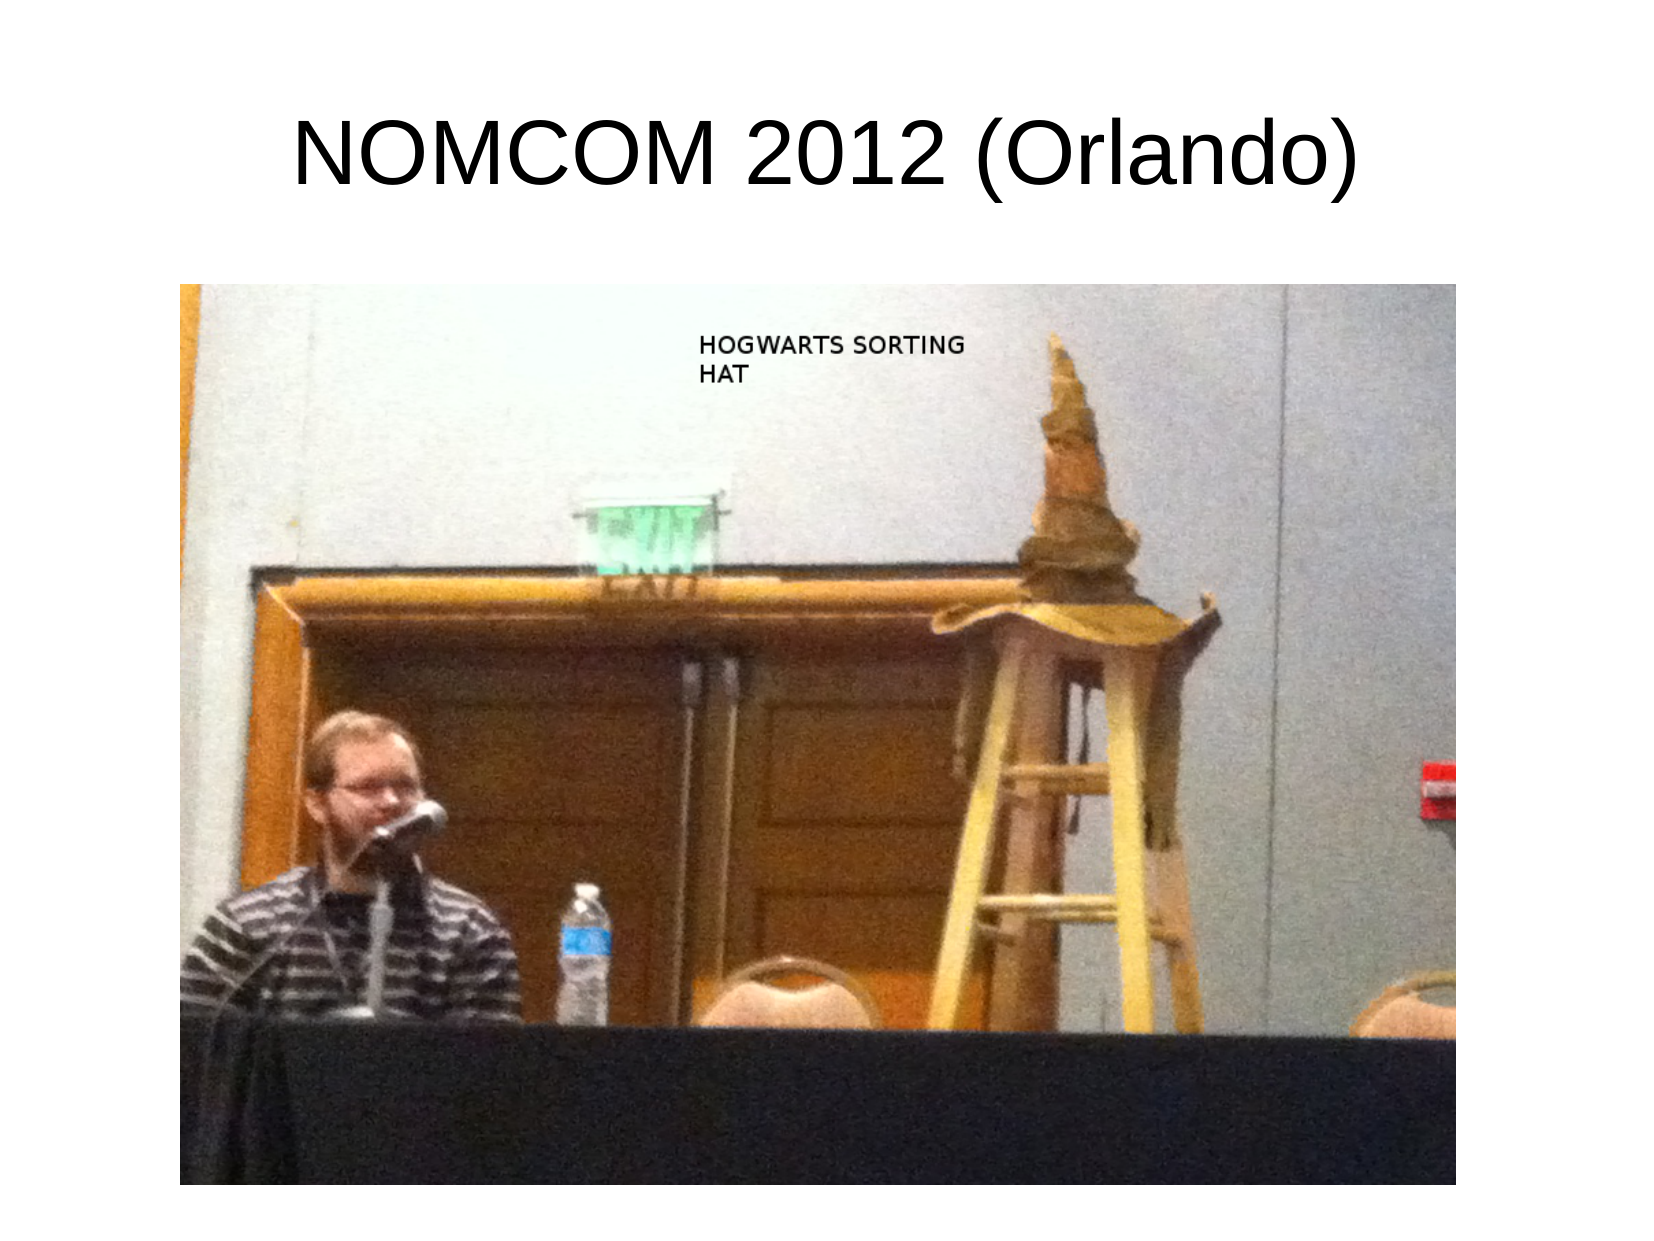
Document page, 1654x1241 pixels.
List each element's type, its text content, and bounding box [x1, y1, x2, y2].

title NOMCOM 2012 (Orlando) [82, 49, 1571, 257]
picture [180, 284, 1456, 1186]
